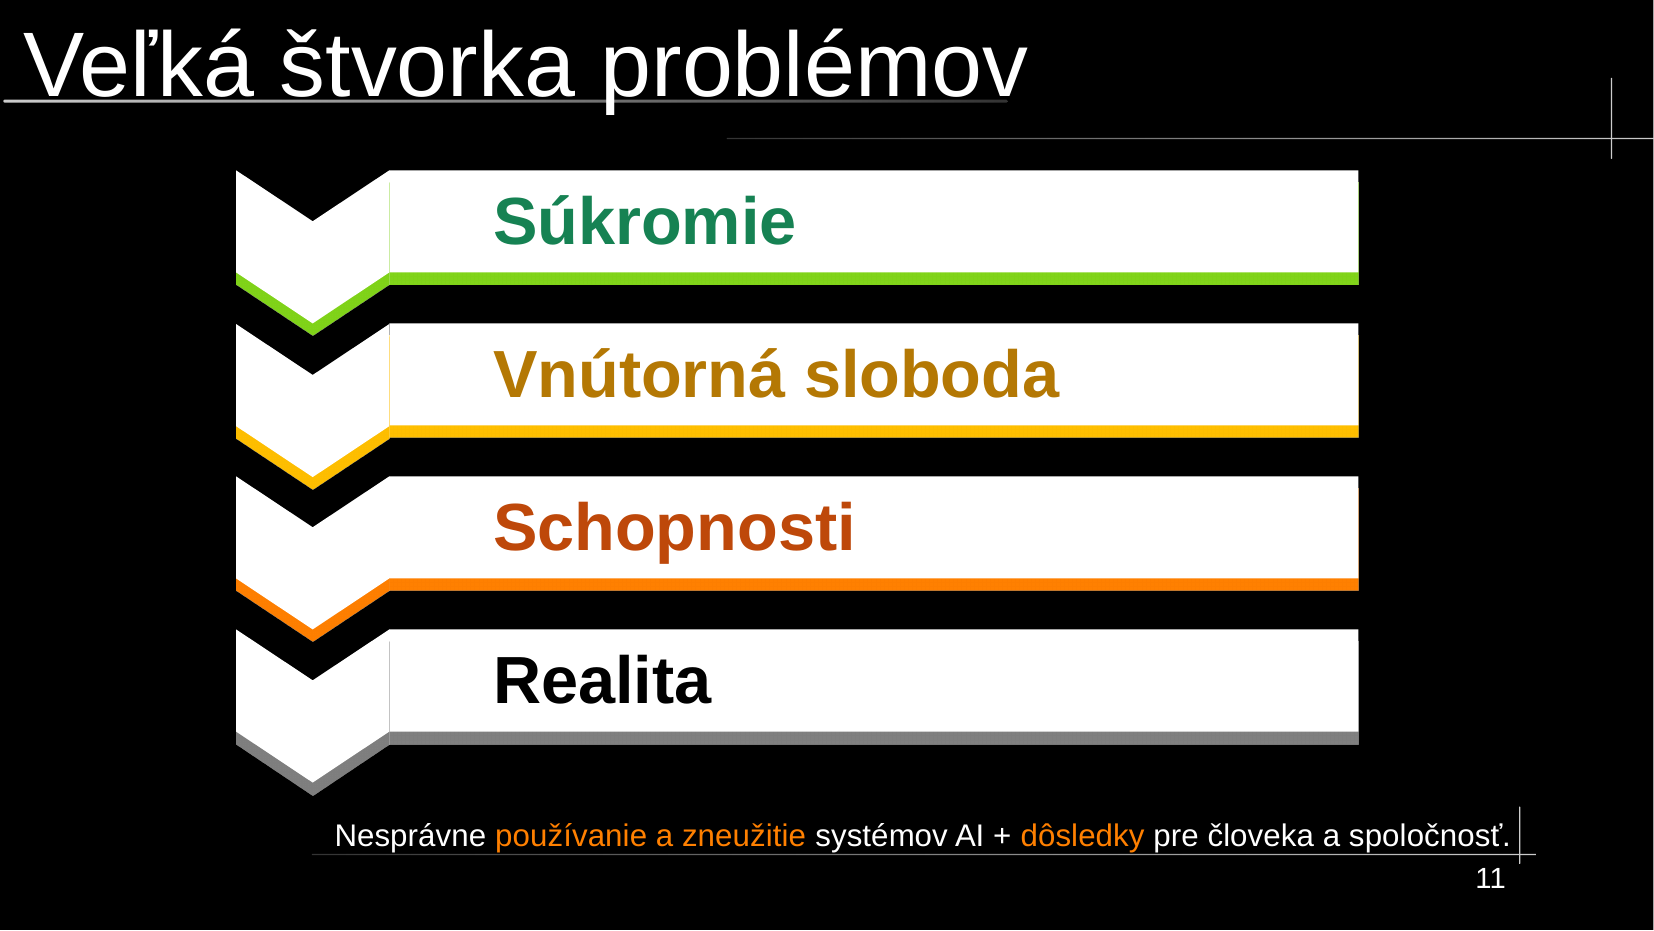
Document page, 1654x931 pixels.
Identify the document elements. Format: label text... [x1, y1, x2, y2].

text_box [236, 629, 390, 783]
title Veľká štvorka problémov [23, 11, 1589, 119]
text_box Realita [390, 629, 1359, 732]
text_box Vnútorná sloboda [389, 323, 1359, 426]
text_box [236, 170, 390, 324]
text_box [236, 324, 390, 478]
title Nesprávne používanie a zneužitie systémov AI + dôsledky pre človeka a spoločnosť. [295, 803, 1512, 869]
text_box Schopnosti [389, 476, 1359, 579]
text_box Súkromie [390, 170, 1359, 273]
text_box [236, 476, 389, 630]
